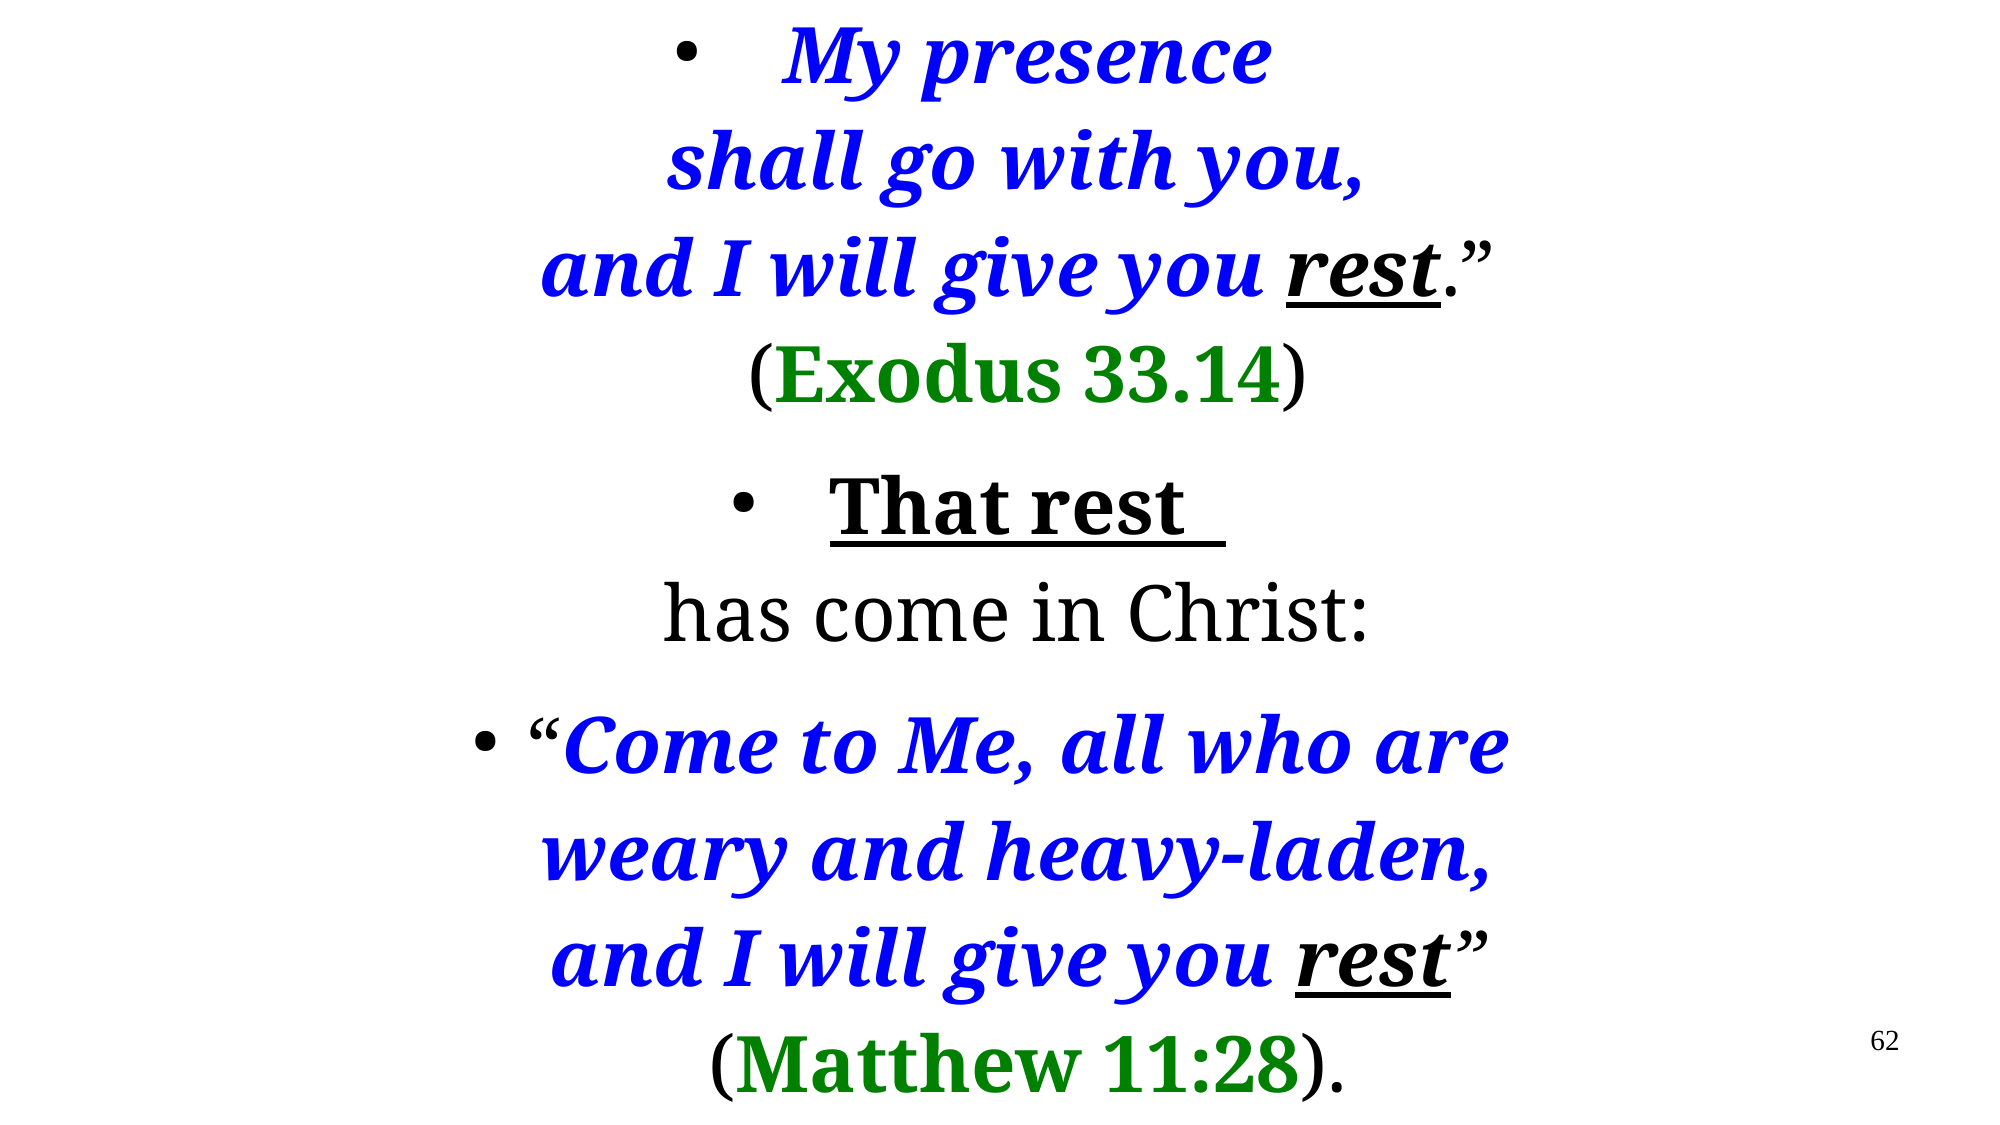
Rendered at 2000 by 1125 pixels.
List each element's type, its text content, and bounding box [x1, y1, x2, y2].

list My presence shall go with you, and I will give you rest.” (Exodus 33.14) That rest has come in Christ: “Come to Me, all who are weary and heavy-laden, and I will give you rest” (Matthew 11:28). [0, 0, 1996, 1123]
